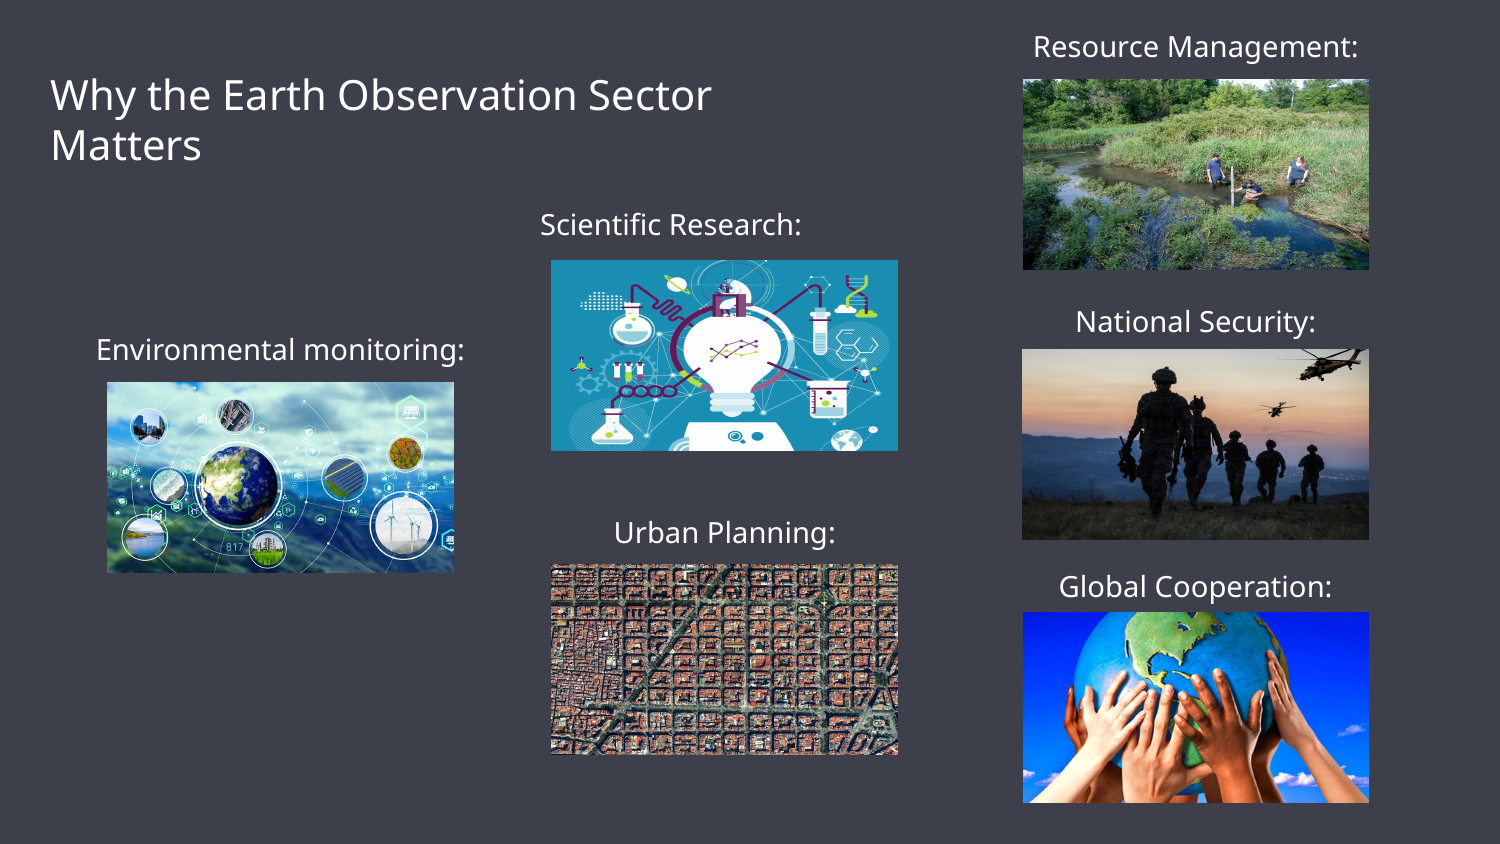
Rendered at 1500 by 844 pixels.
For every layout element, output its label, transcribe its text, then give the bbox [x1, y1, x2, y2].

text_box Urban Planning: [480, 499, 970, 565]
picture [551, 260, 898, 451]
picture [1023, 79, 1369, 270]
text_box Scientific Research: [525, 191, 925, 258]
picture [551, 564, 898, 755]
text_box Why the Earth Observation Sector Matters [35, 53, 801, 183]
text_box Global Cooperation: [995, 553, 1396, 620]
text_box National Security: [995, 288, 1396, 355]
text_box Environmental monitoring: [35, 316, 526, 383]
picture [1022, 349, 1369, 540]
picture [107, 382, 454, 573]
text_box Resource Management: [951, 13, 1441, 80]
picture [1023, 612, 1369, 803]
